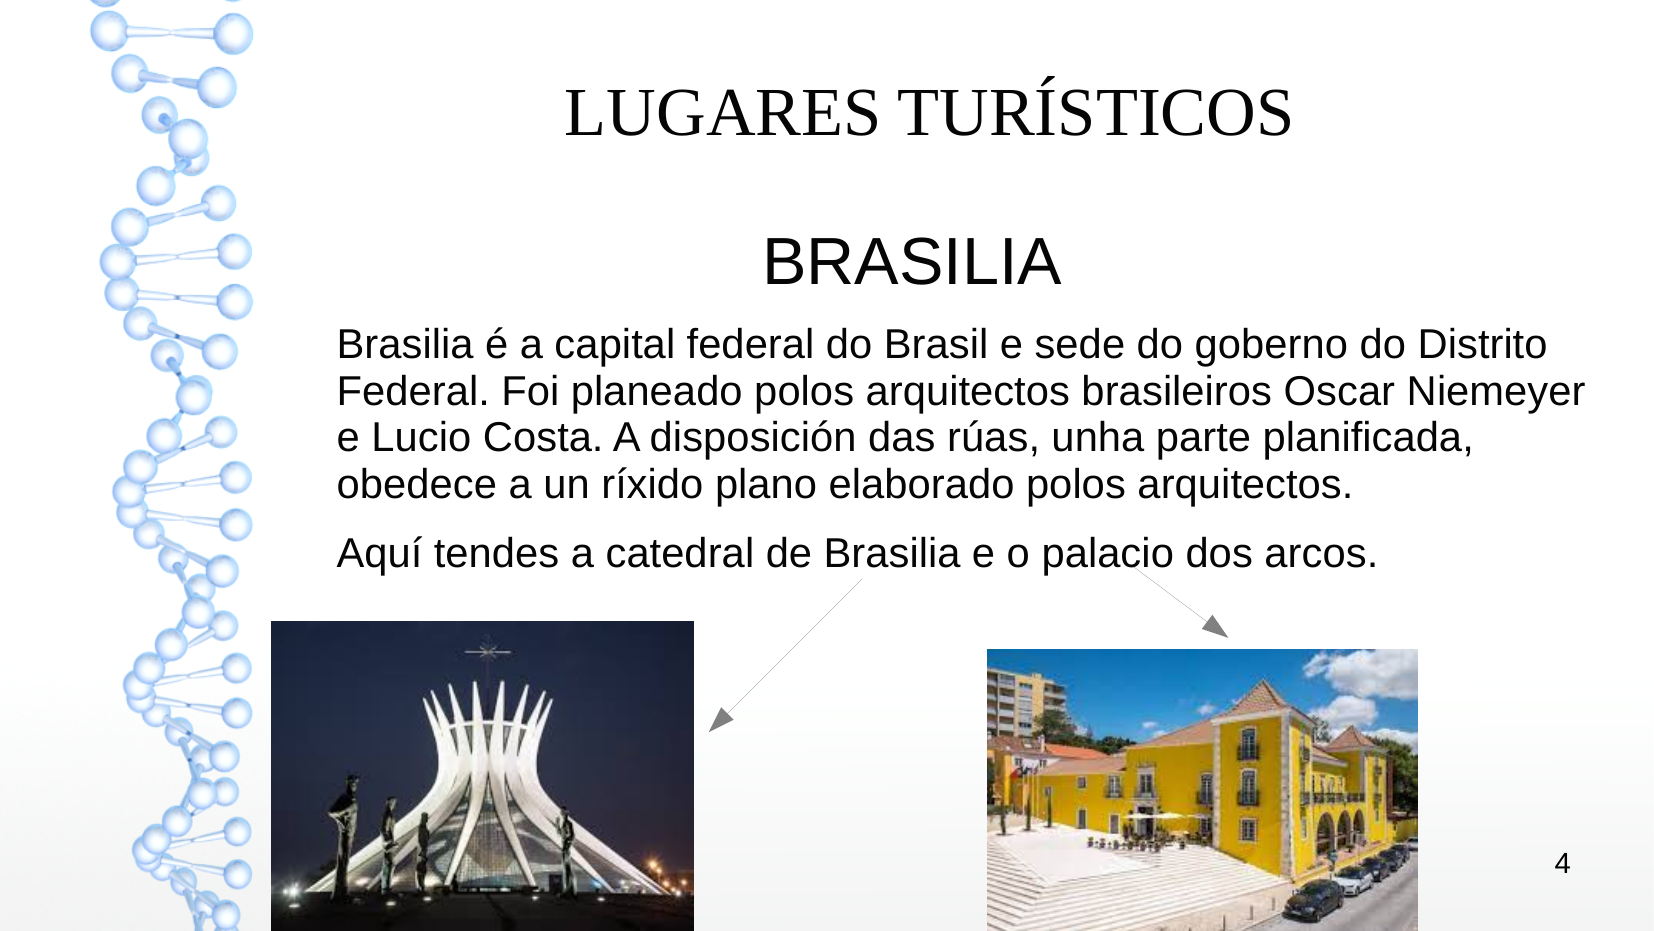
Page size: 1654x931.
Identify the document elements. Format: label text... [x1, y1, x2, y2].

list BRASILIA Brasilia é a capital federal do Brasil e sede do goberno do Distrito Federal. Foi planeado polos arquitectos brasileiros Oscar Niemeyer e Lucio Costa. A disposición das rúas, unha parte planificada, obedece a un ríxido plano elaborado polos arquitectos. Aquí tendes a catedral de Brasilia e o palacio dos arcos. [265, 224, 1595, 764]
picture [0, 0, 1654, 931]
title LUGARES TURÍSTICOS [265, 35, 1595, 189]
